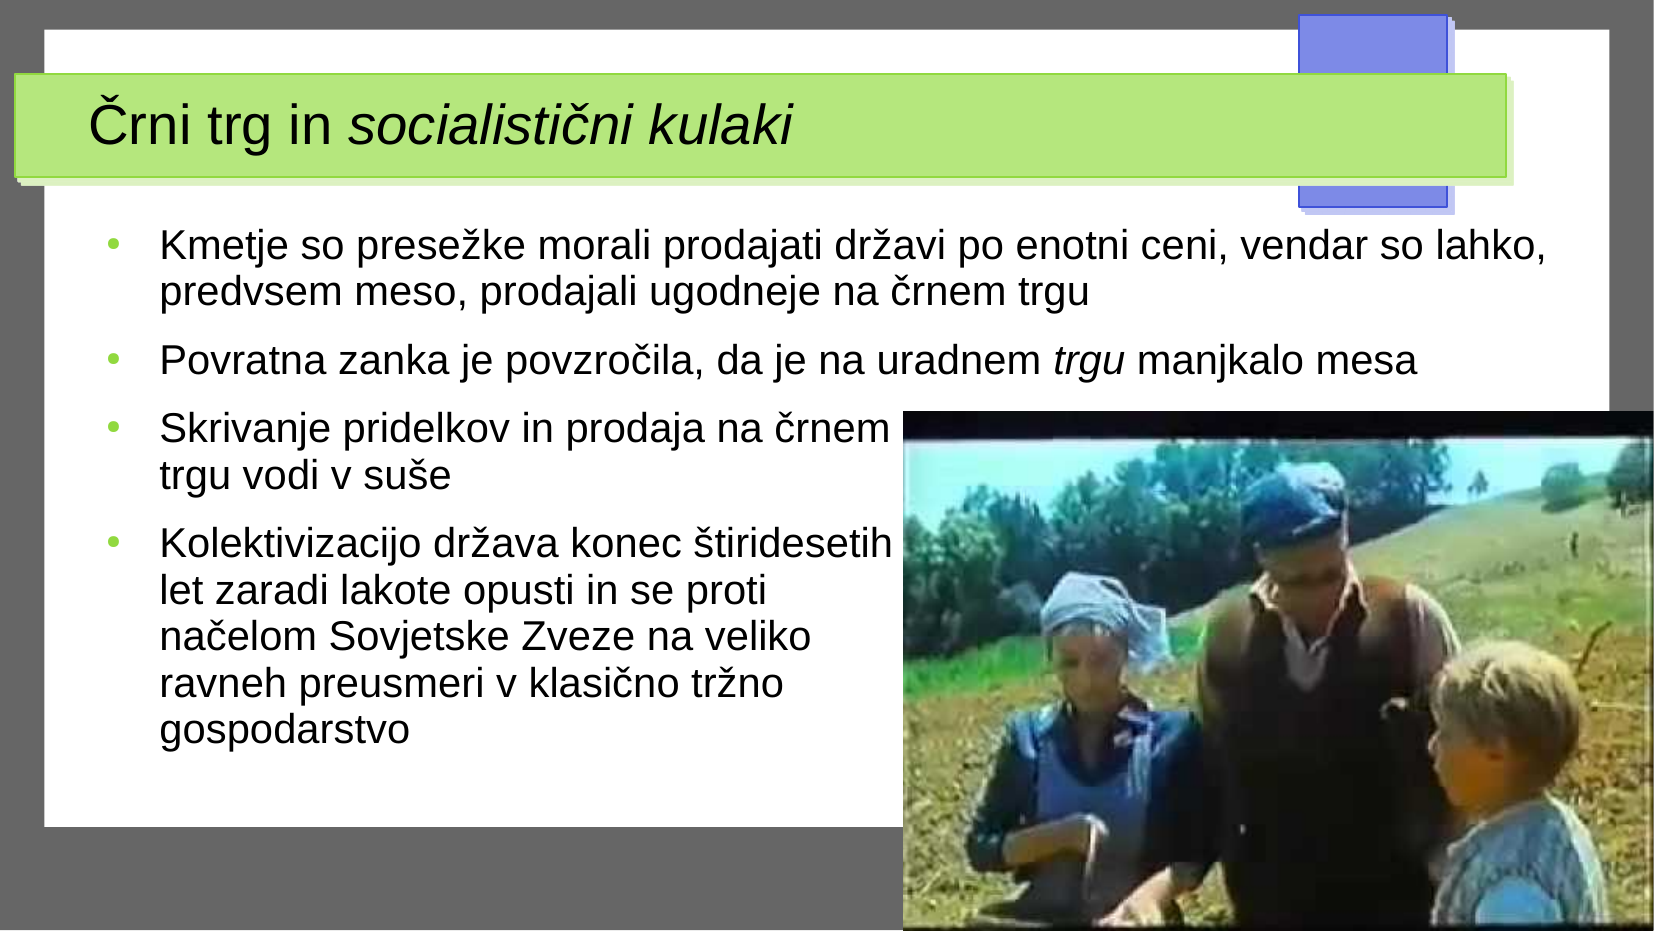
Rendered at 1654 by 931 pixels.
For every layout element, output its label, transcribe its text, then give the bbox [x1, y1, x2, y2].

picture [903, 411, 1654, 931]
title Črni trg in socialistični kulaki [88, 73, 1506, 178]
list Kmetje so presežke morali prodajati državi po enotni ceni, vendar so lahko, predvsem meso, prodajali ugodneje na črnem trgu Povratna zanka je povzročila, da je na uradnem trgu manjkalo mesa Skrivanje pridelkov in prodaja na črnem trgu vodi v suše Kolektivizacijo država konec štiridesetih let zaradi lakote opusti in se proti načelom Sovjetske Zveze na veliko ravneh preusmeri v klasično tržno gospodarstvo [88, 221, 1565, 813]
